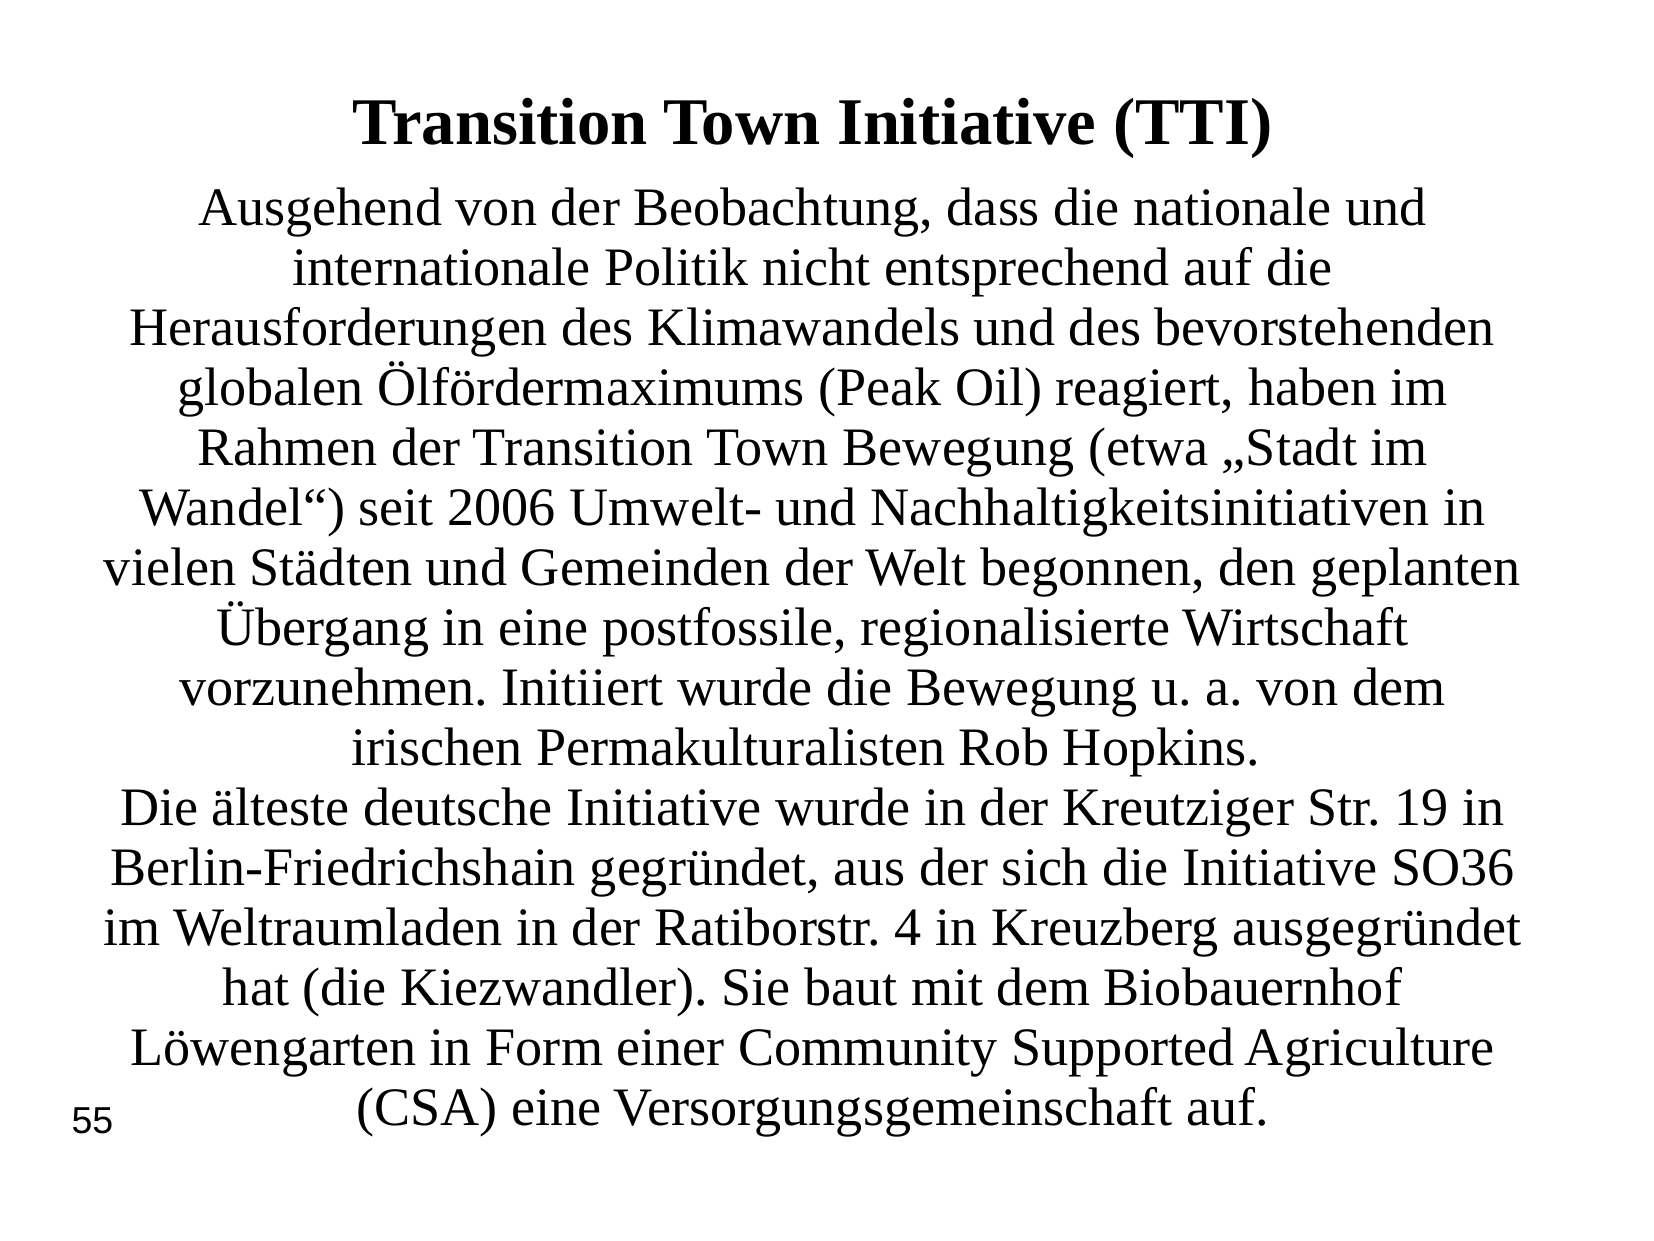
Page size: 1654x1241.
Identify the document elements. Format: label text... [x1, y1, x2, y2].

text_box Transition Town Initiative (TTI) Ausgehend von der Beobachtung, dass die nationale und internationale Politik nicht entsprechend auf die Herausforderungen des Klimawandels und des bevorstehenden globalen Ölfördermaximums (Peak Oil) reagiert, haben im Rahmen der Transition Town Bewegung (etwa „Stadt im Wandel“) seit 2006 Umwelt- und Nachhaltigkeitsinitiativen in vielen Städten und Gemeinden der Welt begonnen, den geplanten Übergang in eine postfossile, regionalisierte Wirtschaft vorzunehmen. Initiiert wurde die Bewegung u. a. von dem irischen Permakulturalisten Rob Hopkins. Die älteste deutsche Initiative wurde in der Kreutziger Str. 19 in Berlin-Friedrichshain gegründet, aus der sich die Initiative SO36 im Weltraumladen in der Ratiborstr. 4 in Kreuzberg ausgegründet hat (die Kiezwandler). Sie baut mit dem Biobauernhof Löwengarten in Form einer Community Supported Agriculture (CSA) eine Versorgungsgemeinschaft auf. [88, 77, 1565, 1145]
text_box <Nummer> [56, 1092, 274, 1163]
